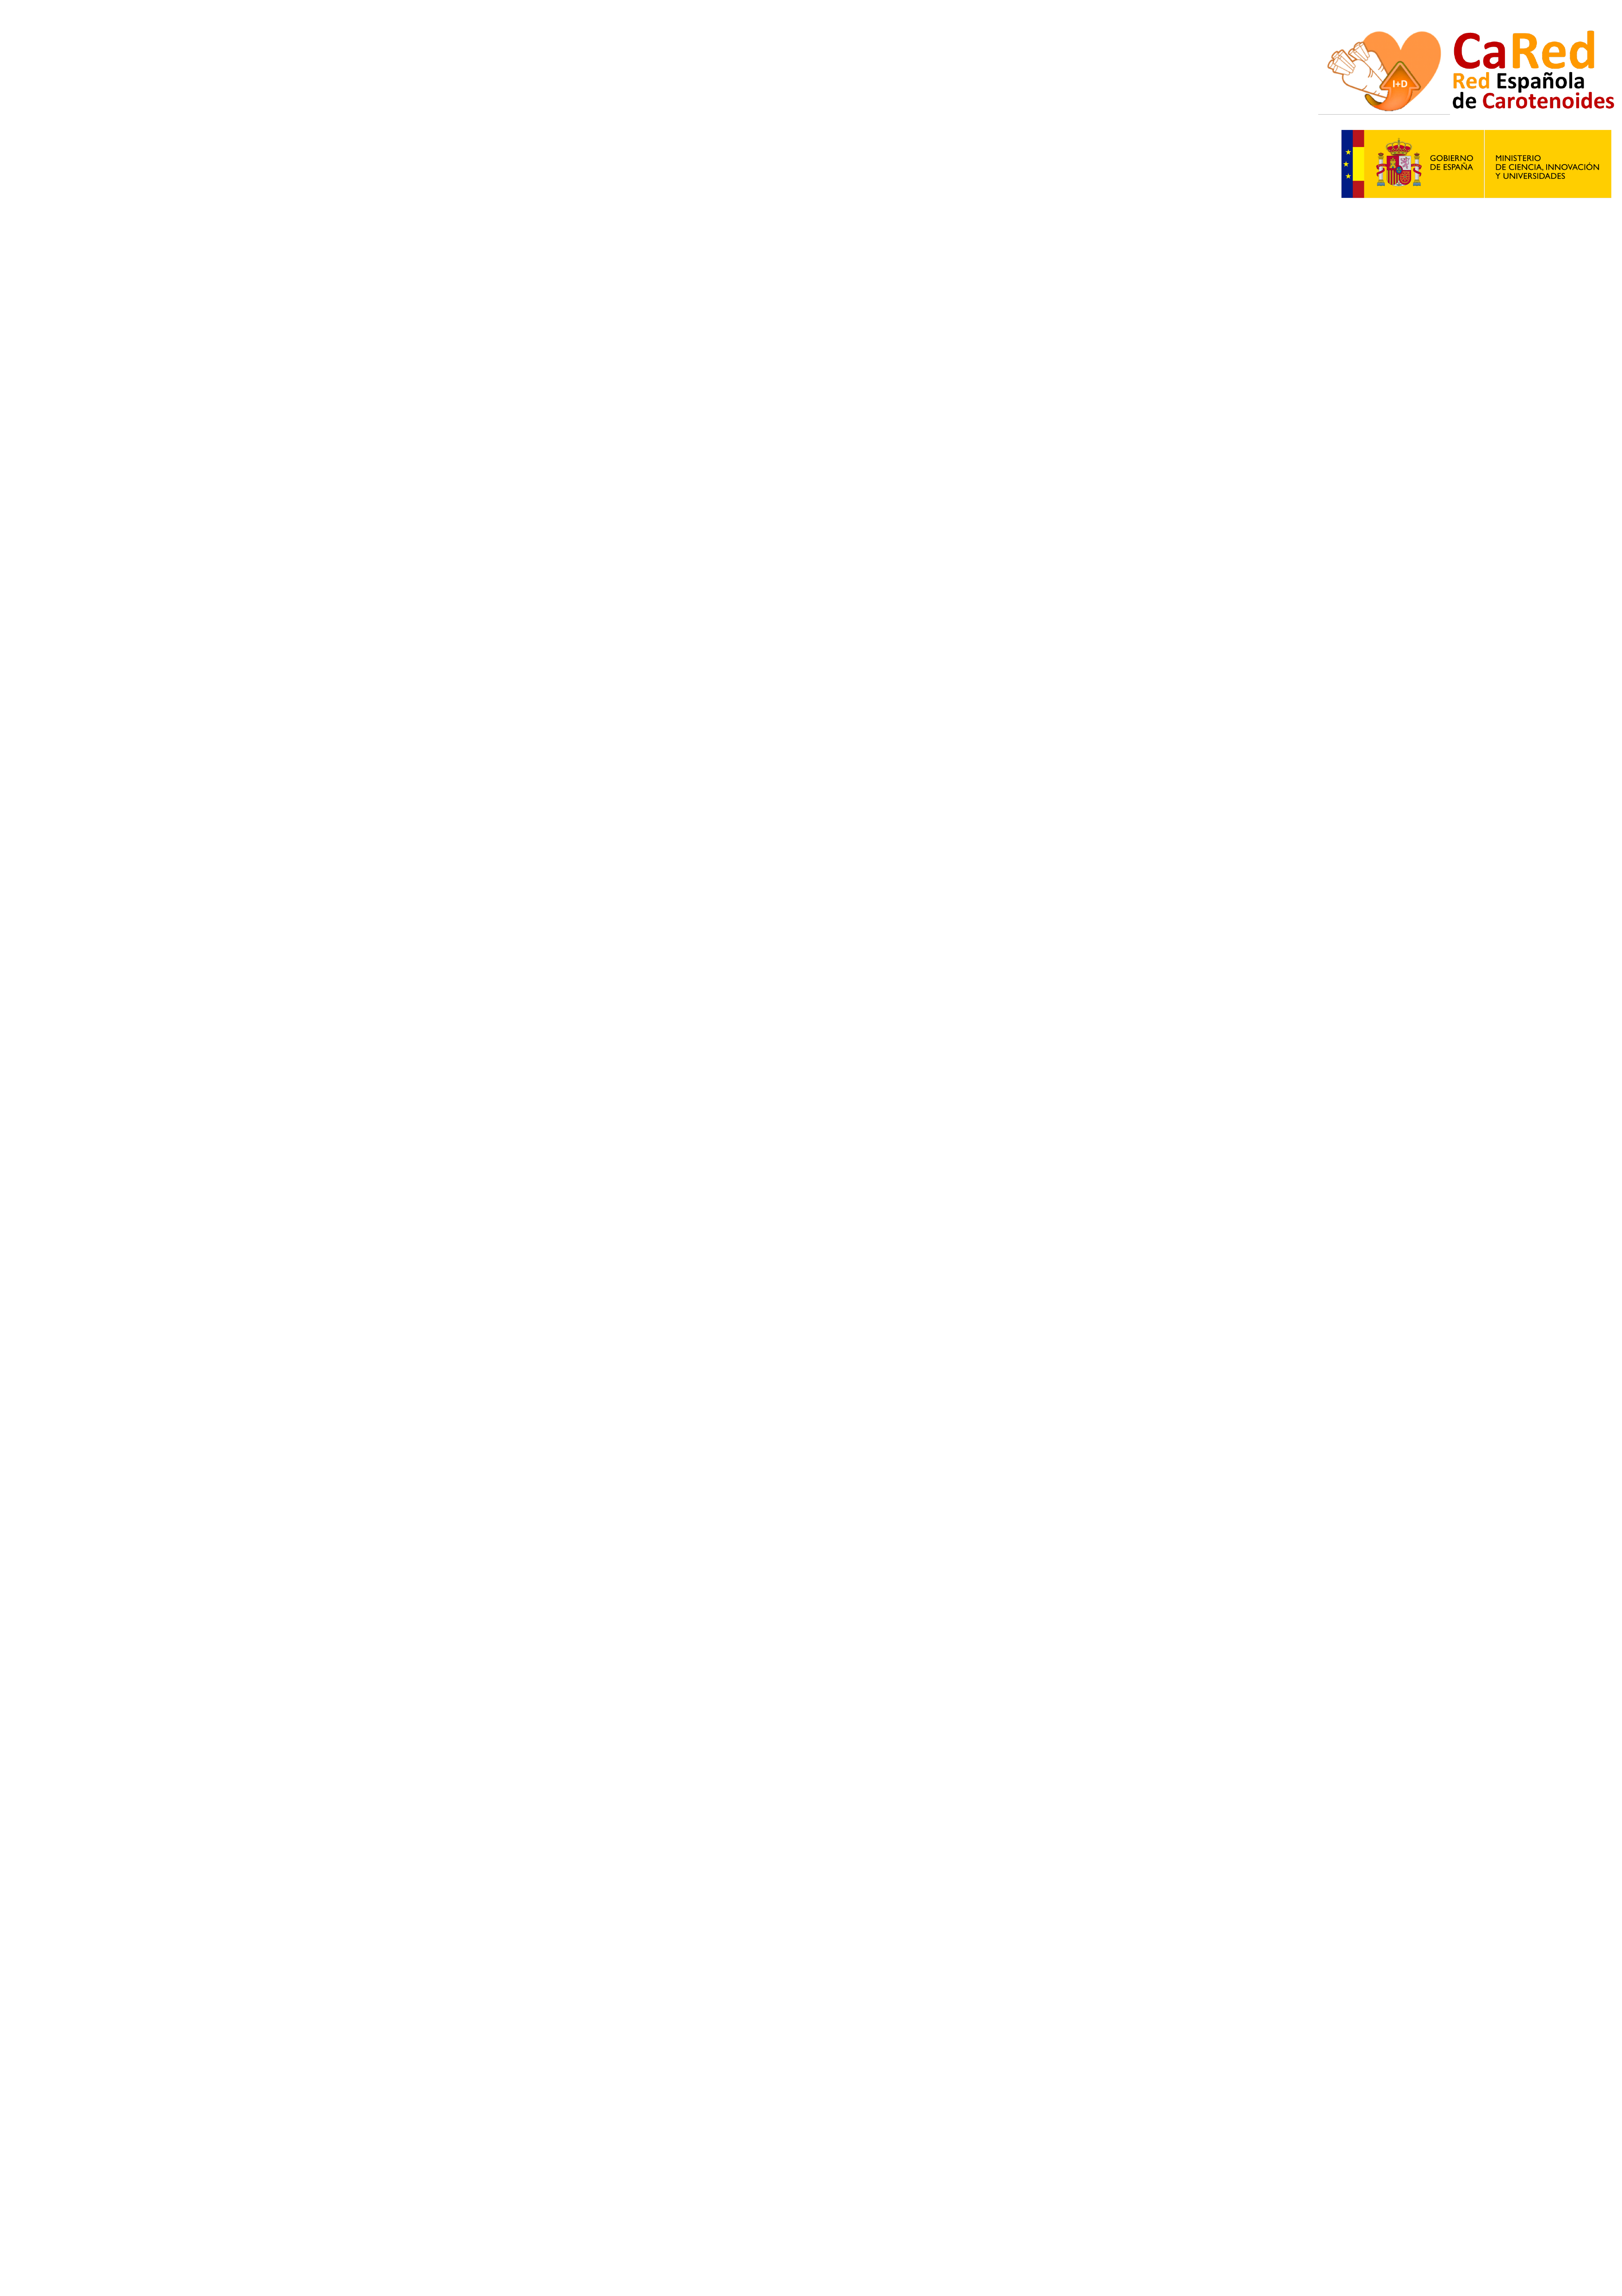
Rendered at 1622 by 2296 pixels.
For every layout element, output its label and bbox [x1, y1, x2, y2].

picture [1318, 0, 1622, 200]
